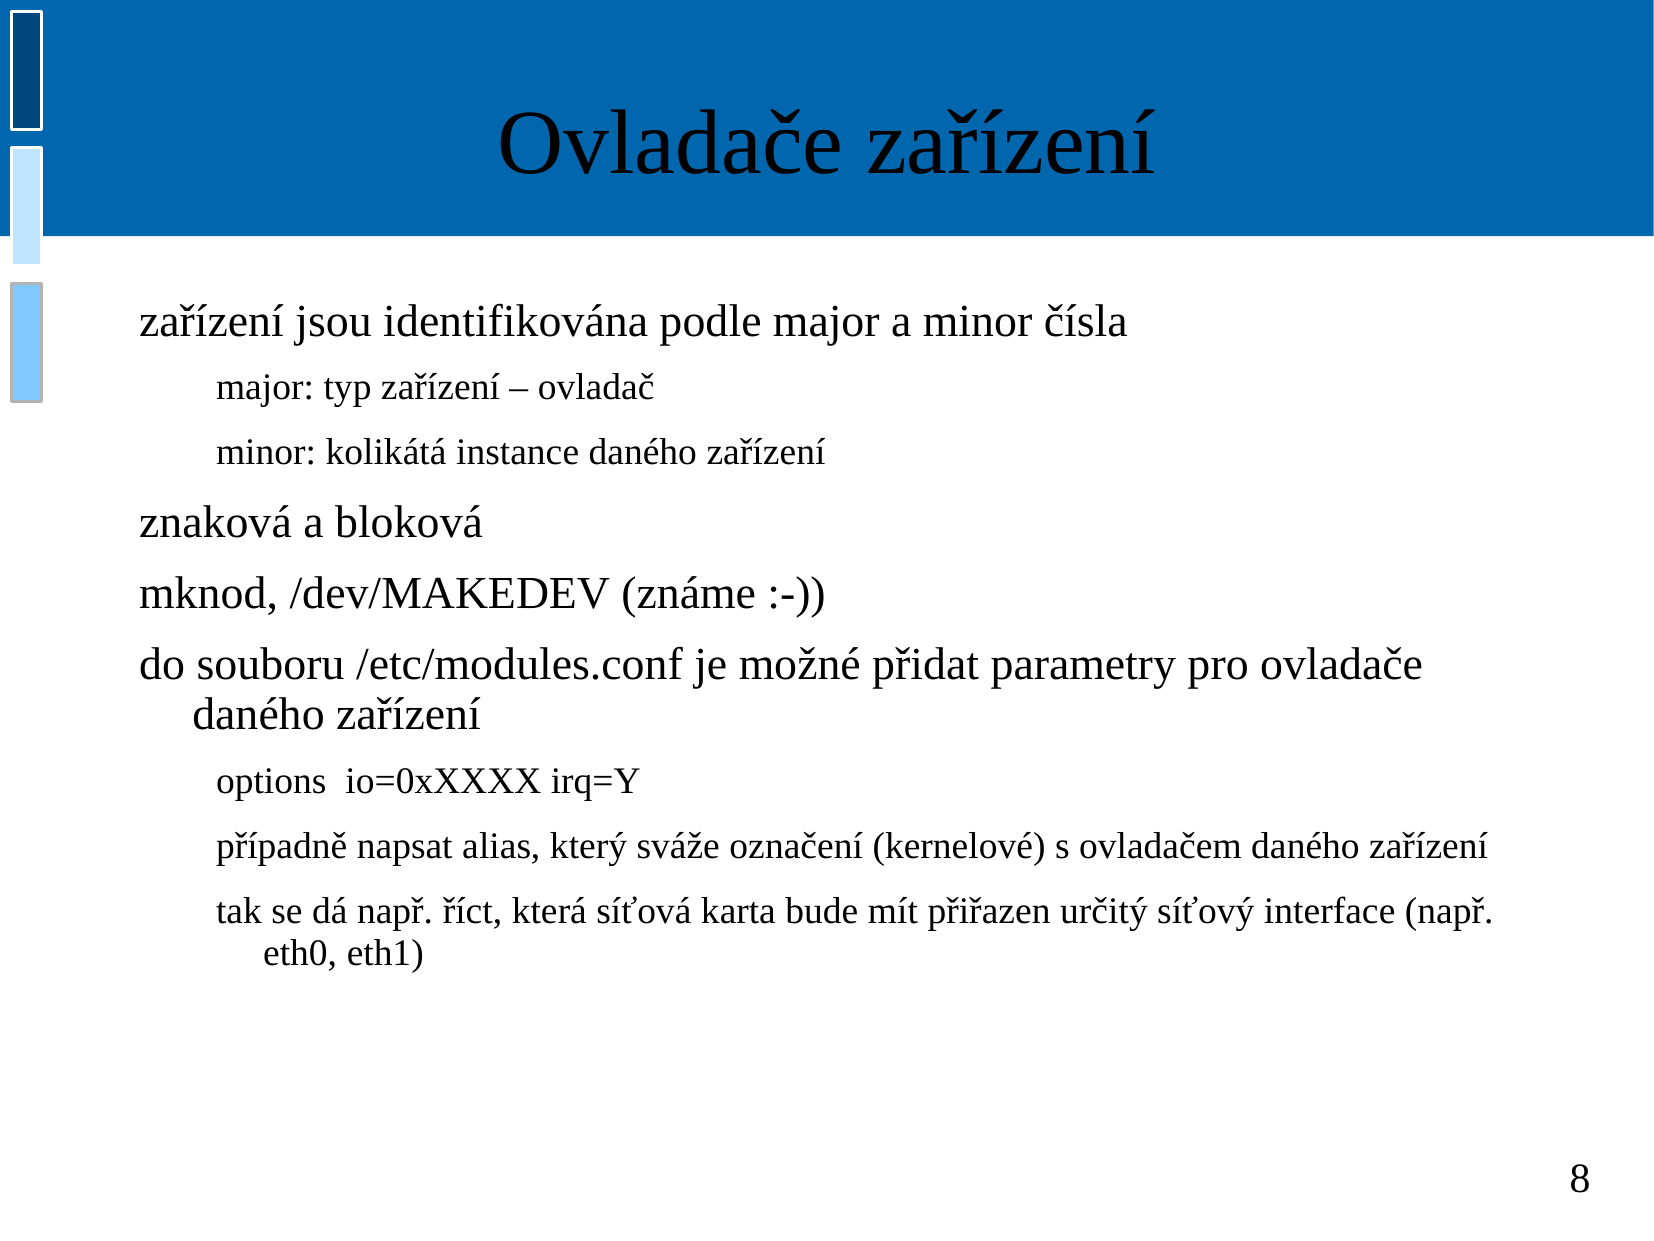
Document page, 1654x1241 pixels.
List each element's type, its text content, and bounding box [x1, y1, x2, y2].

list zařízení jsou identifikována podle major a minor čísla major: typ zařízení – ovladač minor: kolikátá instance daného zařízení znaková a bloková mknod, /dev/MAKEDEV (známe :-)) do souboru /etc/modules.conf je možné přidat parametry pro ovladače daného zařízení options io=0xXXXX irq=Y případně napsat alias, který sváže označení (kernelové) s ovladačem daného zařízení tak se dá např. říct, která síťová karta bude mít přiřazen určitý síťový interface (např. eth0, eth1) [121, 295, 1534, 1127]
title Ovladače zařízení [121, 49, 1534, 237]
